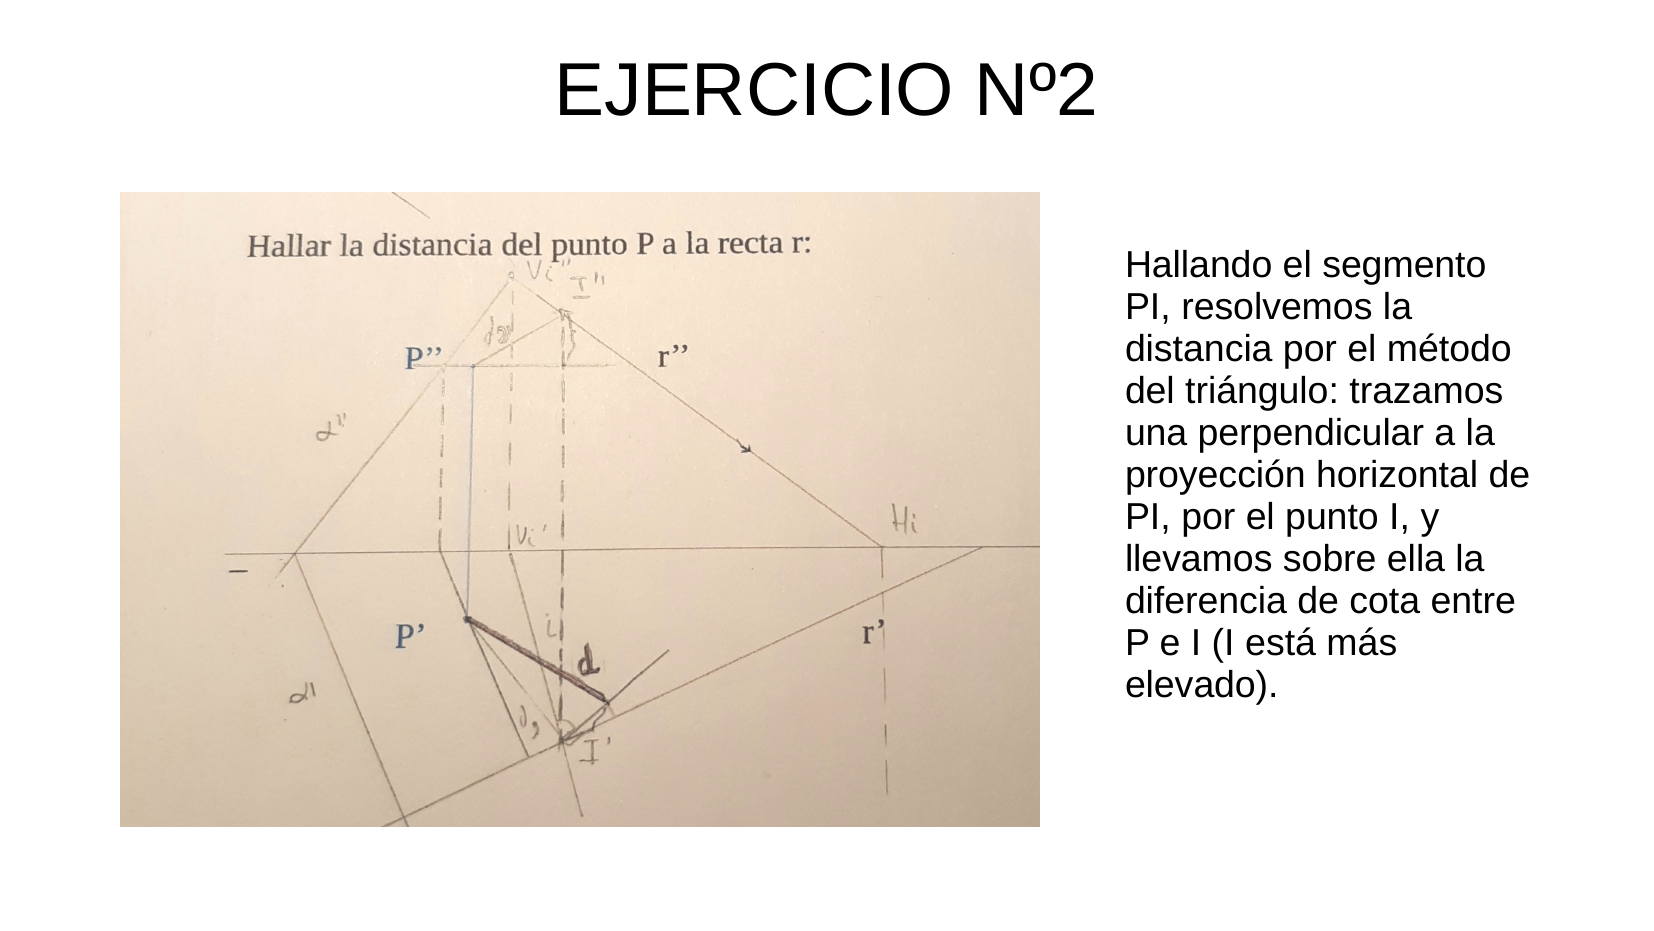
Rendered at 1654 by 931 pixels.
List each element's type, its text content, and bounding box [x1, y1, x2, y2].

title EJERCICIO Nº2 [82, 11, 1571, 168]
picture [120, 192, 1040, 827]
text_box Hallando el segmento PI, resolvemos la distancia por el método del triángulo: trazamos una perpendicular a la proyección horizontal de PI, por el punto I, y llevamos sobre ella la diferencia de cota entre P e I (I está más elevado). [1110, 236, 1548, 713]
